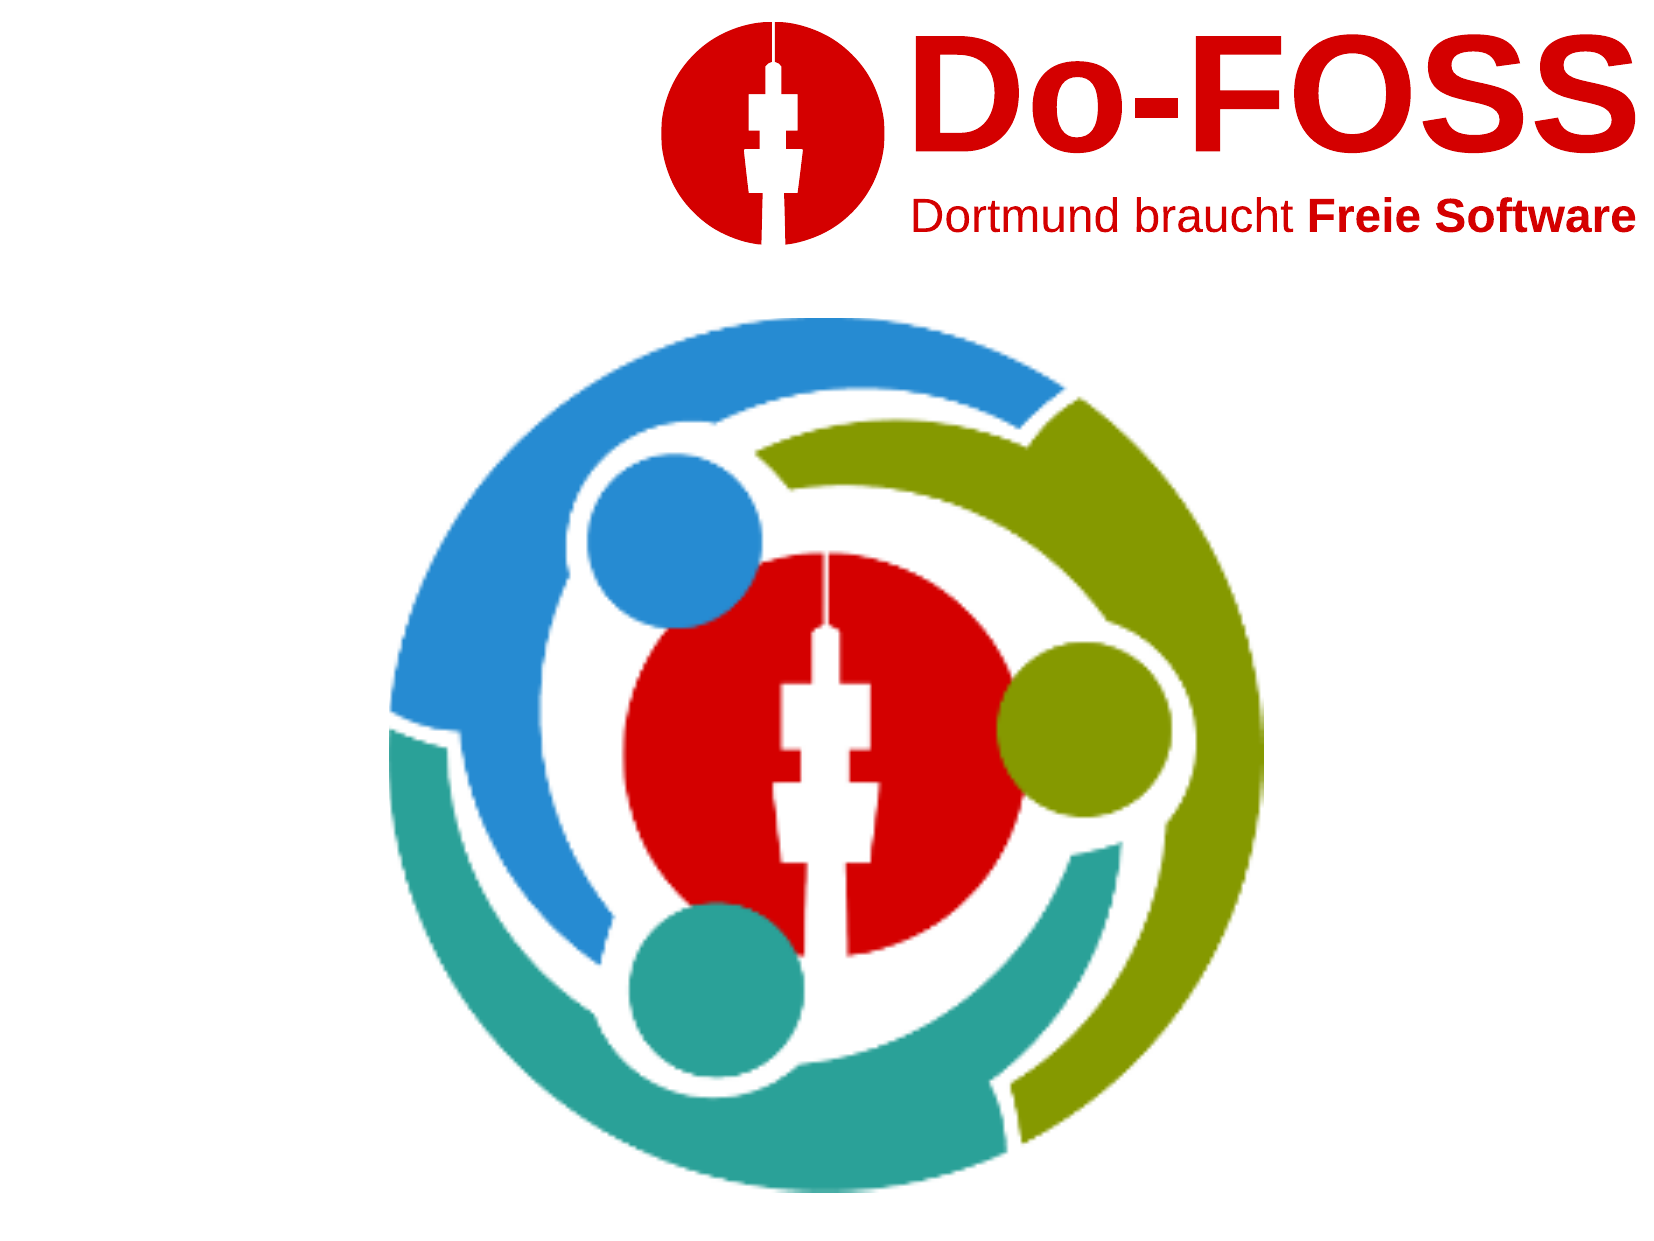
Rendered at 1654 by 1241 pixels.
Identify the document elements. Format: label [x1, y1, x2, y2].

picture [389, 318, 1264, 1193]
